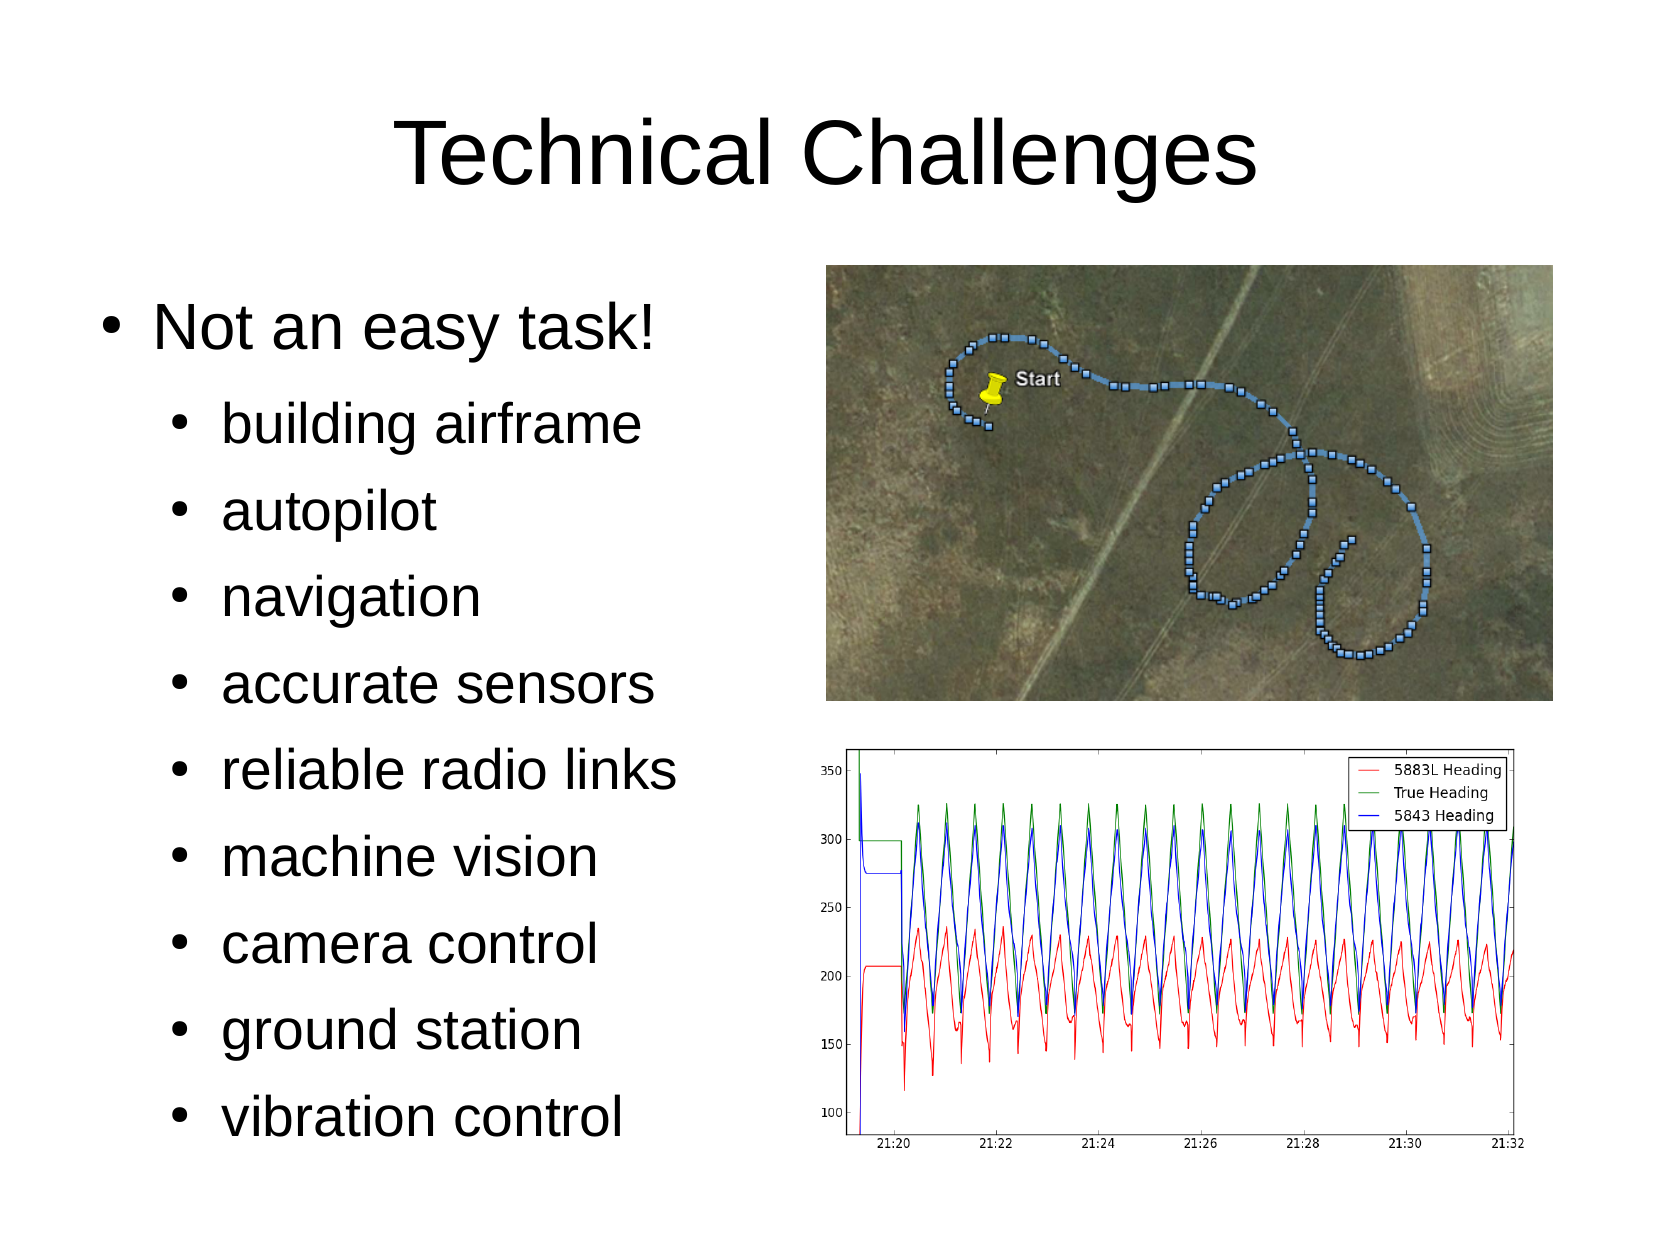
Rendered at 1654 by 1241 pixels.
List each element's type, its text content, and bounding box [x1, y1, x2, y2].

picture [738, 265, 1599, 1182]
title Technical Challenges [82, 49, 1571, 257]
list Not an easy task! building airframe autopilot navigation accurate sensors reliable radio links machine vision camera control ground station vibration control [82, 290, 809, 1152]
